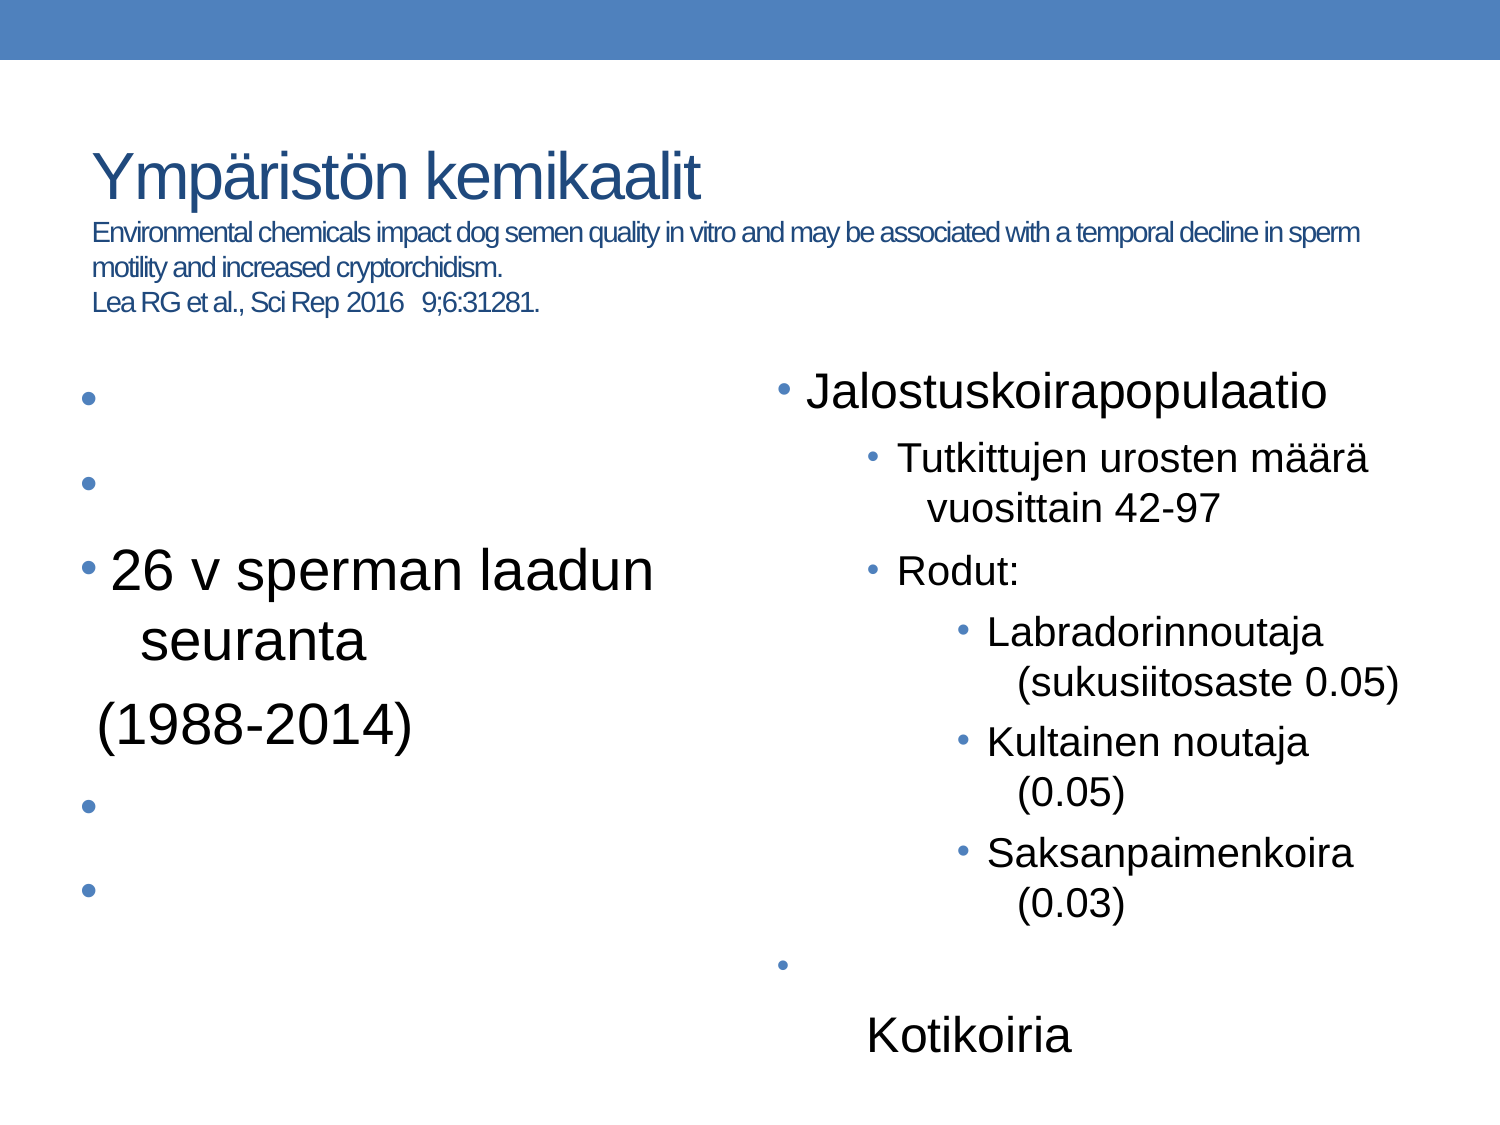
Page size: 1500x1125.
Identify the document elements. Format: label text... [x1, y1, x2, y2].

list Jalostuskoirapopulaatio Tutkittujen urosten määrä vuosittain 42-97 Rodut: Labradorinnoutaja (sukusiitosaste 0.05) Kultainen noutaja (0.05) Saksanpaimenkoira (0.03) Kotikoiria [761, 351, 1425, 1125]
title Ympäristön kemikaalit Environmental chemicals impact dog semen quality in vitro and may be associated with a temporal decline in sperm motility and increased cryptorchidism. Lea RG et al., Sci Rep 2016 9;6:31281. [76, 125, 1427, 288]
list 26 v sperman laadun seuranta (1988-2014) [64, 356, 728, 1125]
